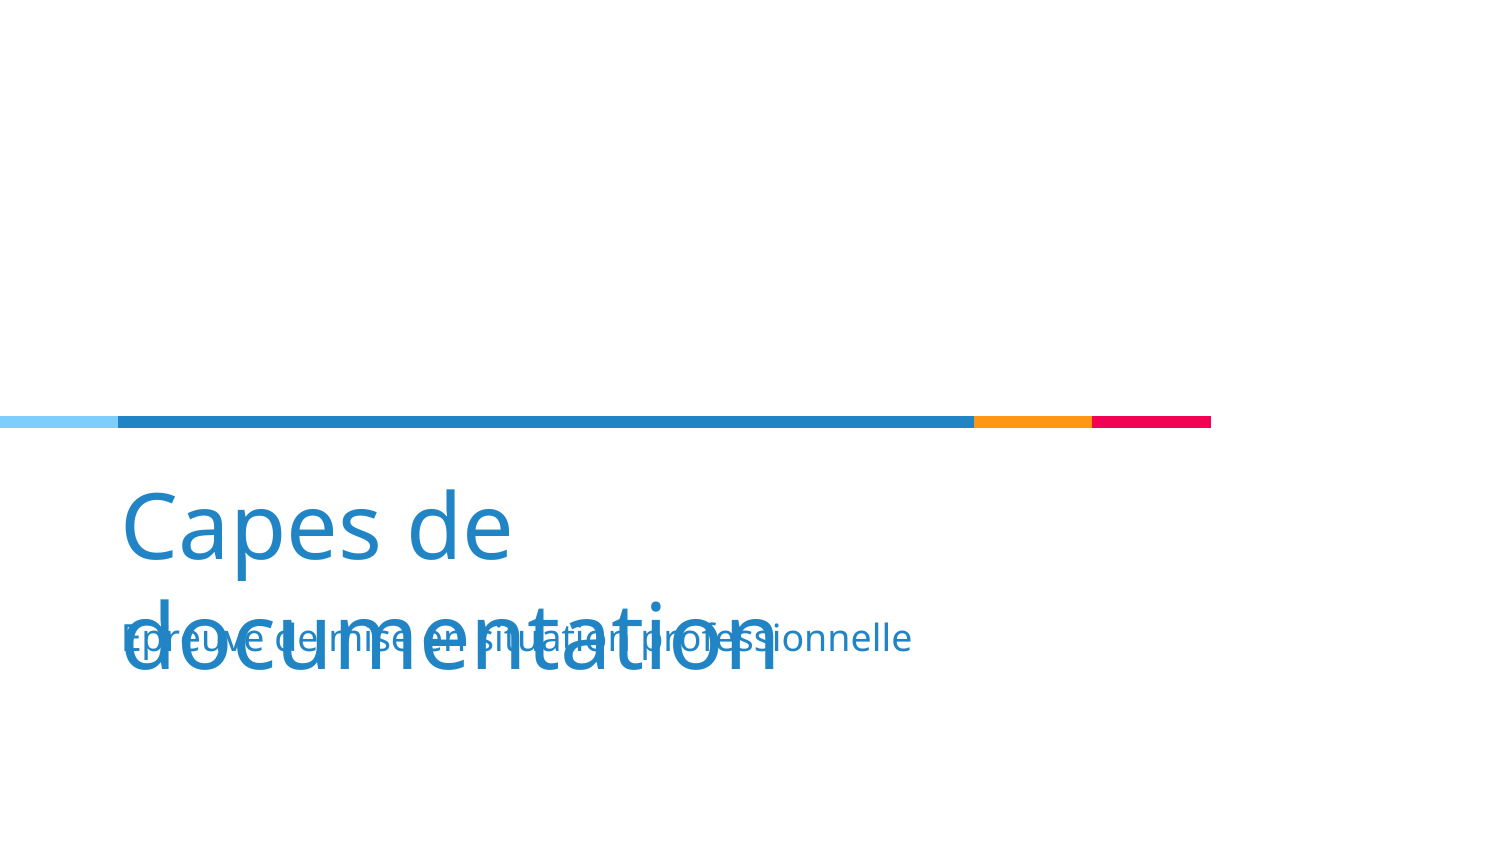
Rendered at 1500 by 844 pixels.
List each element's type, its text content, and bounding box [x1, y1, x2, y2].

text_box Epreuve de mise en situation professionnelle [105, 606, 985, 668]
title Capes de documentation [105, 453, 1211, 606]
